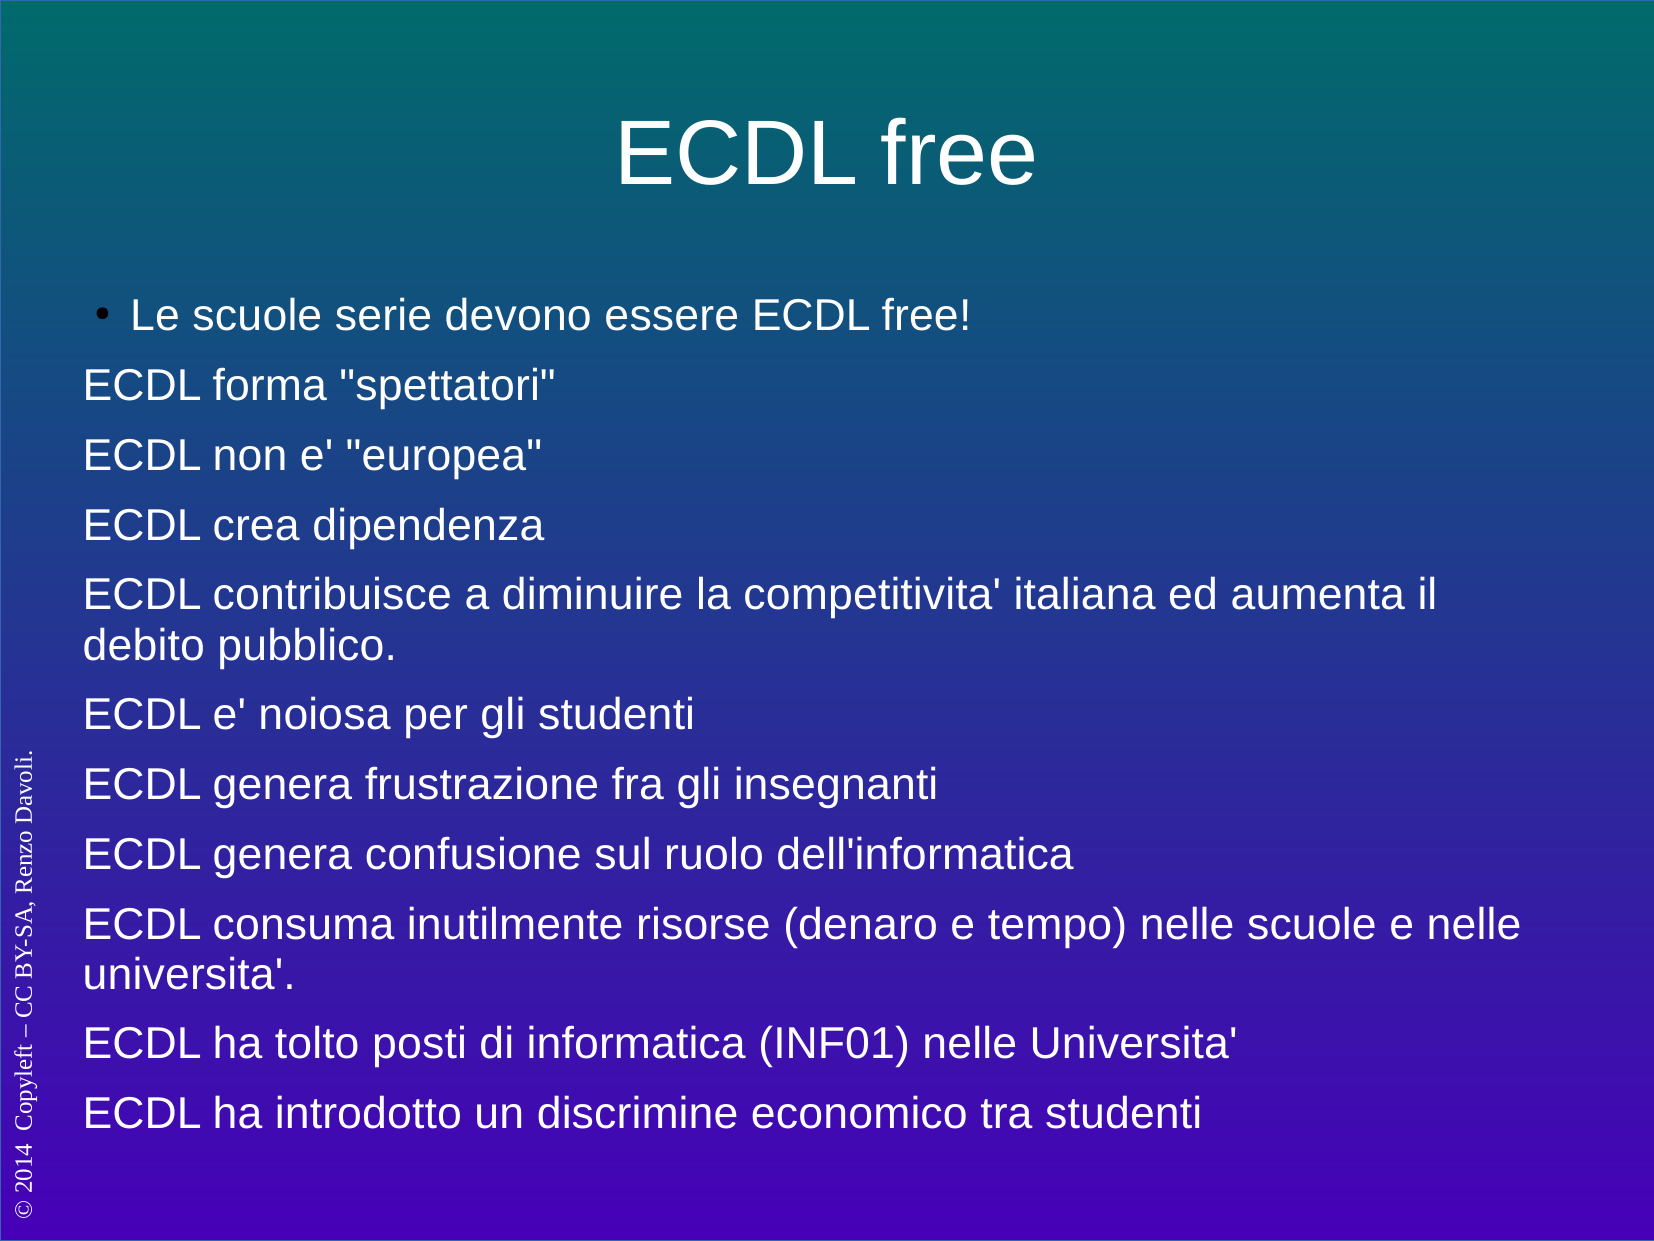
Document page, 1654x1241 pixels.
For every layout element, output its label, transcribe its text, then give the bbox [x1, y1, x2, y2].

title ECDL free [82, 49, 1571, 257]
list Le scuole serie devono essere ECDL free! ECDL forma "spettatori" ECDL non e' "europea" ECDL crea dipendenza ECDL contribuisce a diminuire la competitivita' italiana ed aumenta il debito pubblico. ECDL e' noiosa per gli studenti ECDL genera frustrazione fra gli insegnanti ECDL genera confusione sul ruolo dell'informatica ECDL consuma inutilmente risorse (denaro e tempo) nelle scuole e nelle universita'. ECDL ha tolto posti di informatica (INF01) nelle Universita' ECDL ha introdotto un discrimine economico tra studenti [82, 290, 1538, 1141]
